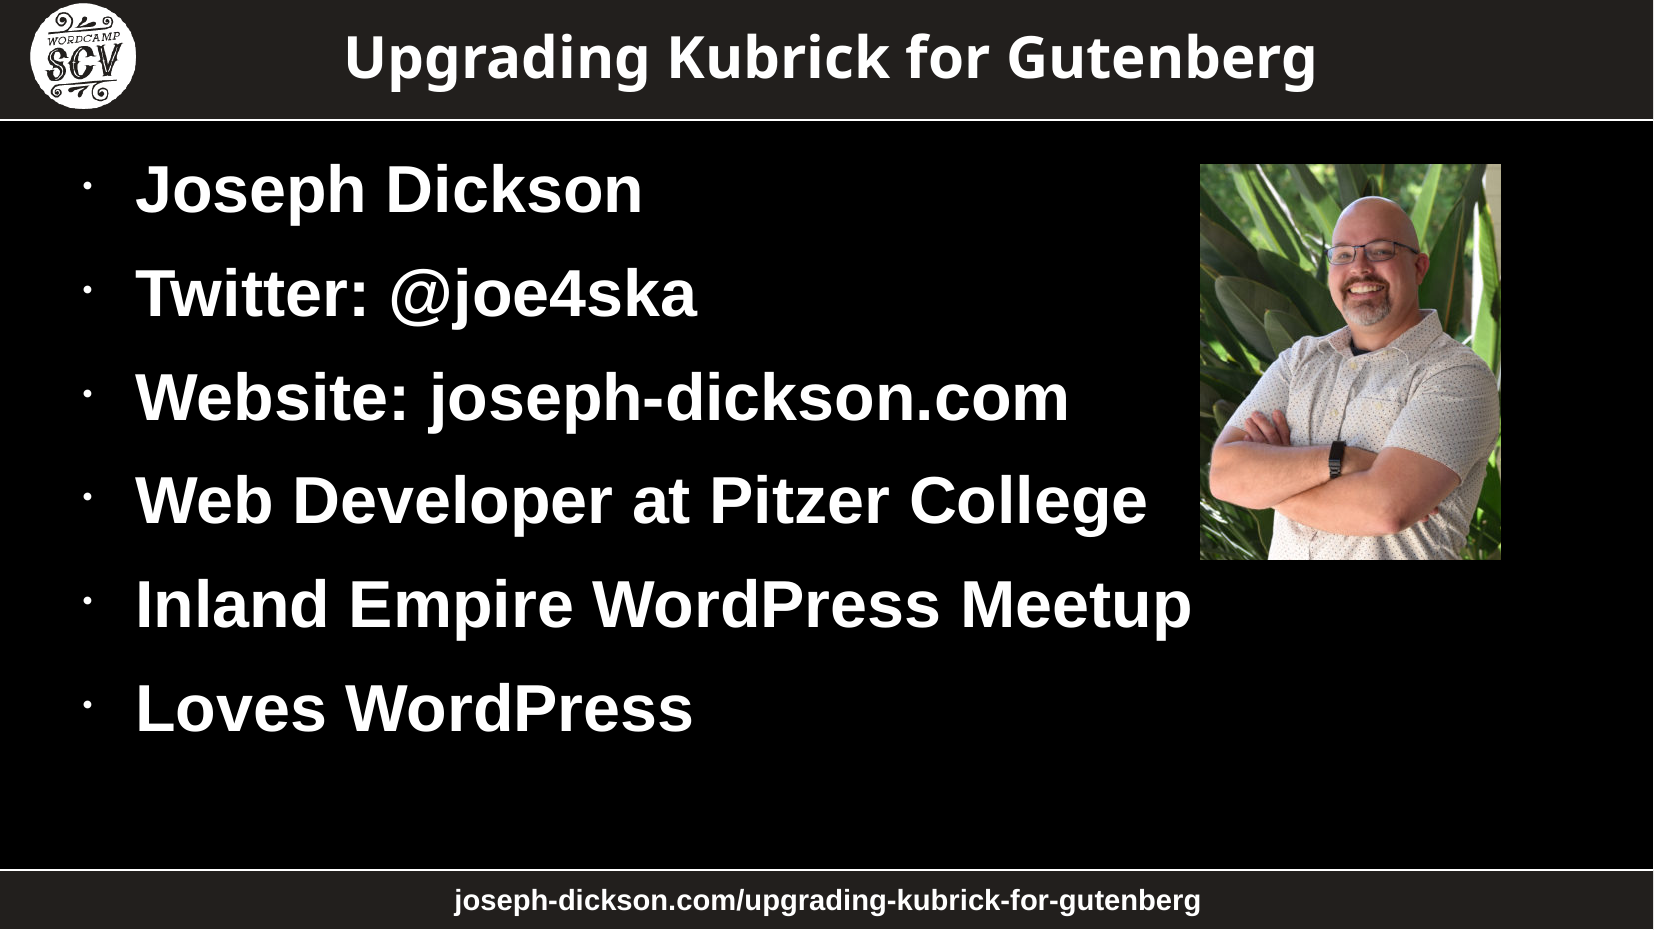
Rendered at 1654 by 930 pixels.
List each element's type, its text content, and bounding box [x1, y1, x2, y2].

title Upgrading Kubrick for Gutenberg [87, 0, 1576, 134]
picture [30, 3, 87, 109]
picture [1200, 164, 1501, 560]
list Joseph Dickson Twitter: @joe4ska Website: joseph-dickson.com Web Developer at Pitzer College Inland Empire WordPress Meetup Loves WordPress [82, 152, 1571, 826]
